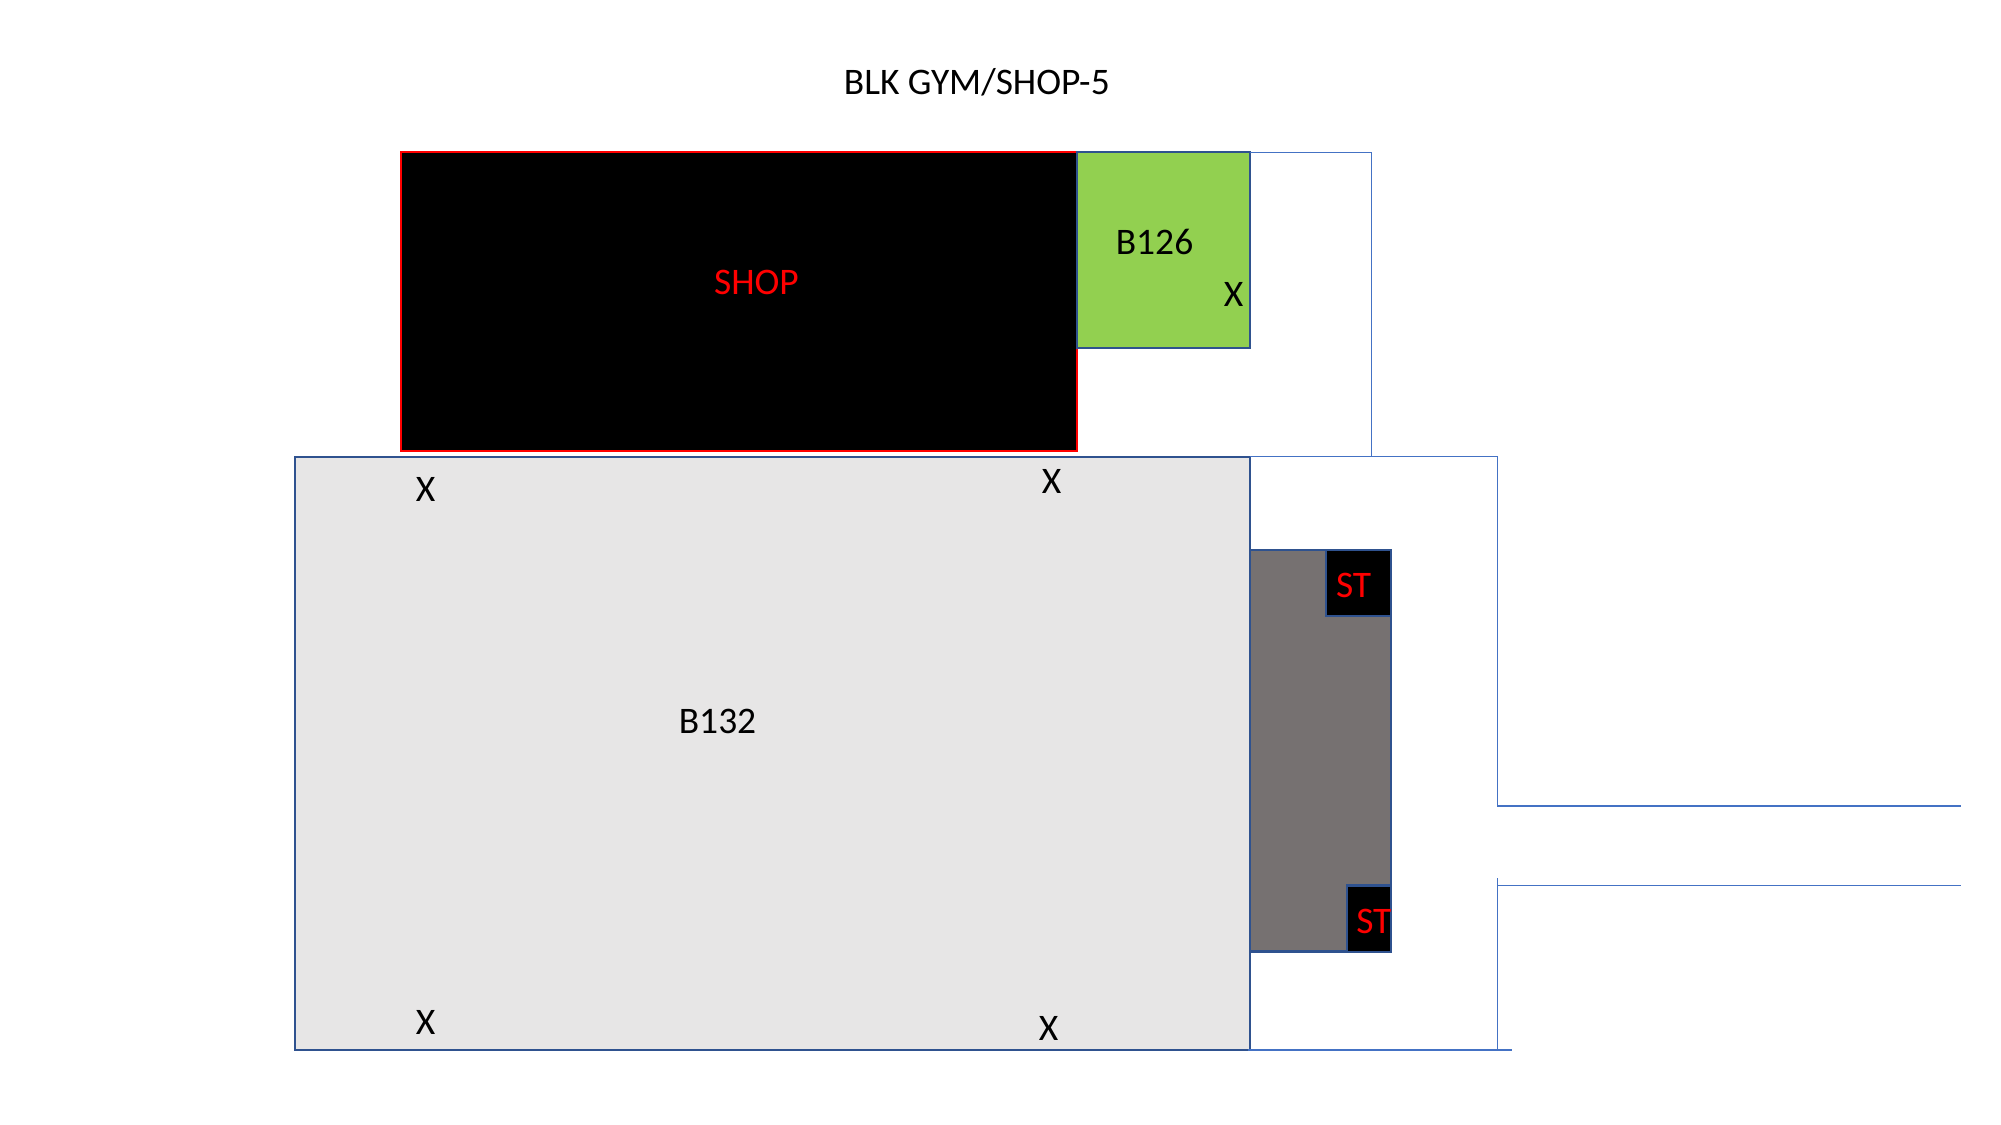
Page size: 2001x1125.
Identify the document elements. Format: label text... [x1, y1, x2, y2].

text_box X [1023, 995, 1174, 1056]
text_box X [400, 989, 551, 1051]
text_box B126 [1100, 209, 1251, 271]
text_box [295, 457, 1391, 1050]
text_box ST [1321, 552, 1386, 612]
text_box X [1026, 448, 1177, 510]
text_box [1077, 152, 1250, 348]
text_box X [1208, 261, 1359, 322]
text_box B132 [663, 689, 814, 750]
text_box ST [1341, 888, 1407, 948]
text_box BLK GYM/SHOP-5 [828, 49, 1132, 110]
text_box STSHOP [401, 152, 1077, 451]
text_box X [400, 456, 551, 518]
